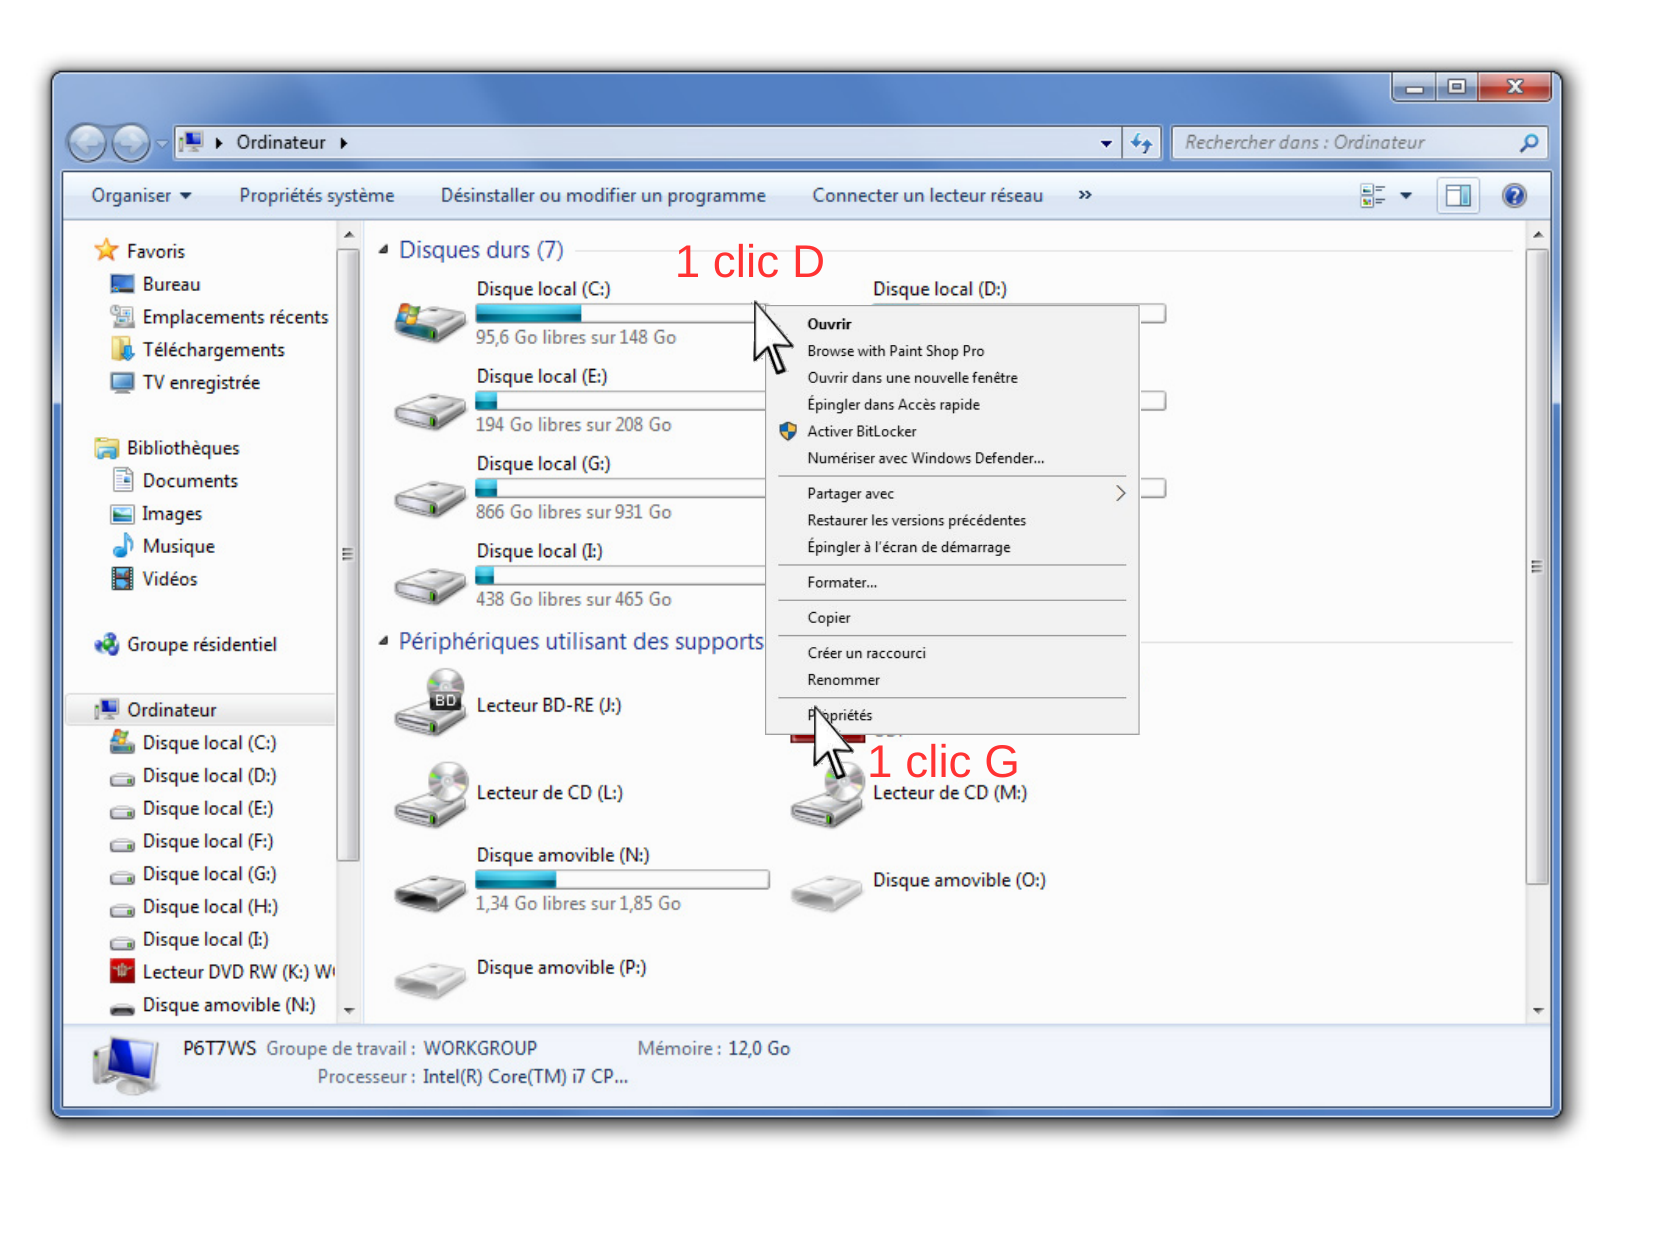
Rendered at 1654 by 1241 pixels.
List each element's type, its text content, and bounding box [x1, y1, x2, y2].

text_box 1 clic D [660, 228, 841, 295]
picture [26, 43, 1596, 1156]
text_box 1 clic G [852, 728, 1036, 796]
